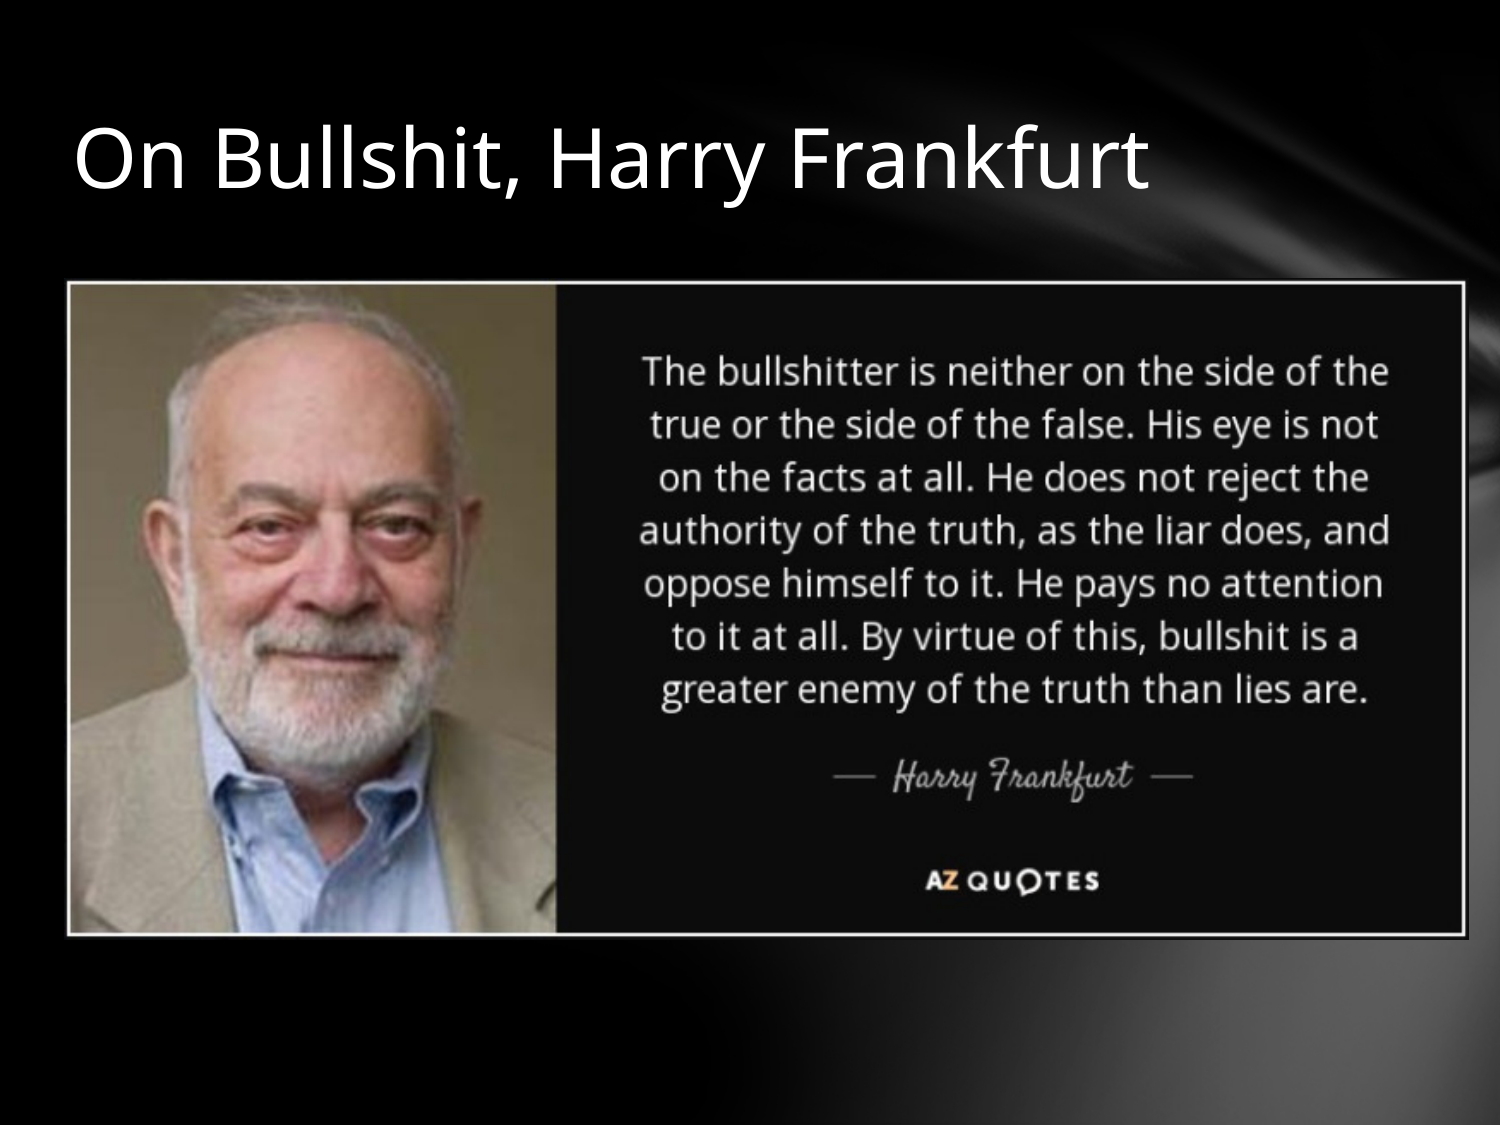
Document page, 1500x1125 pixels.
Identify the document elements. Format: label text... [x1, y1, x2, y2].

picture [64, 278, 1469, 940]
title On Bullshit, Harry Frankfurt [57, 37, 1318, 213]
